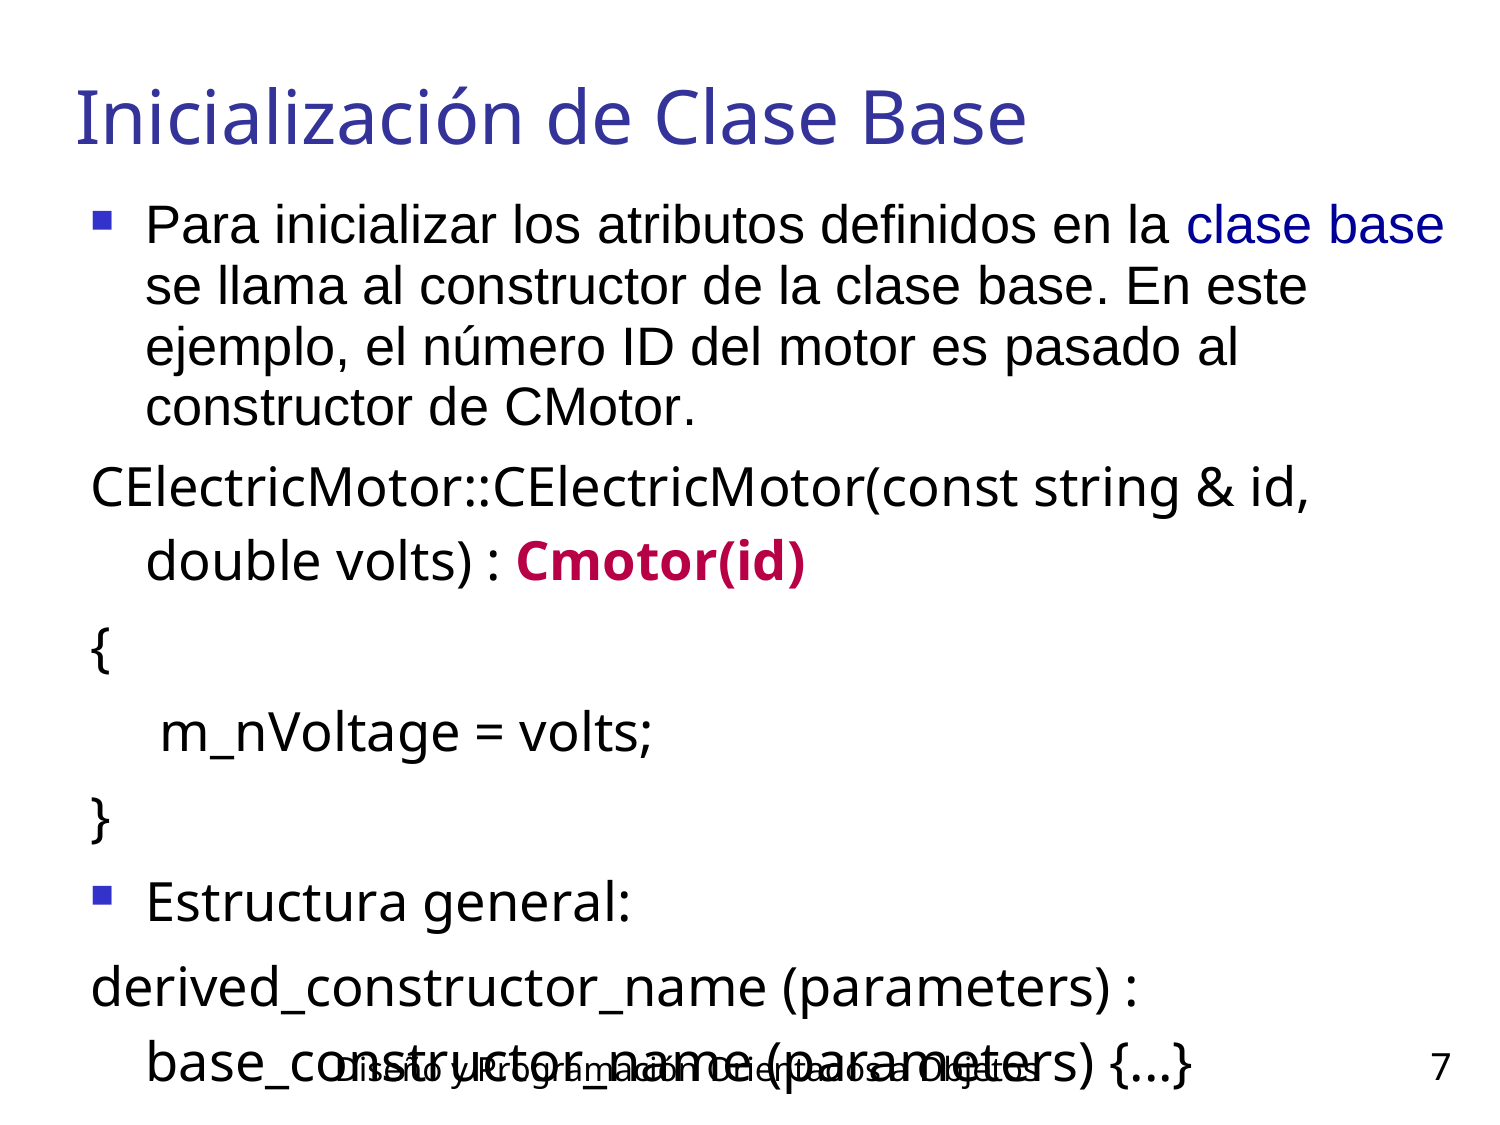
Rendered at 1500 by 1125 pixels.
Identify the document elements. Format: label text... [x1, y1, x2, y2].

title Inicialización de Clase Base [75, 30, 1466, 193]
list Para inicializar los atributos definidos en la clase base se llama al constructor de la clase base. En este ejemplo, el número ID del motor es pasado al constructor de CMotor. CElectricMotor::CElectricMotor(const string & id, double volts) : Cmotor(id)‏ { m_nVoltage = volts; } Estructura general: derived_constructor_name (parameters) : base_constructor_name (parameters) {...} [75, 193, 1462, 1066]
